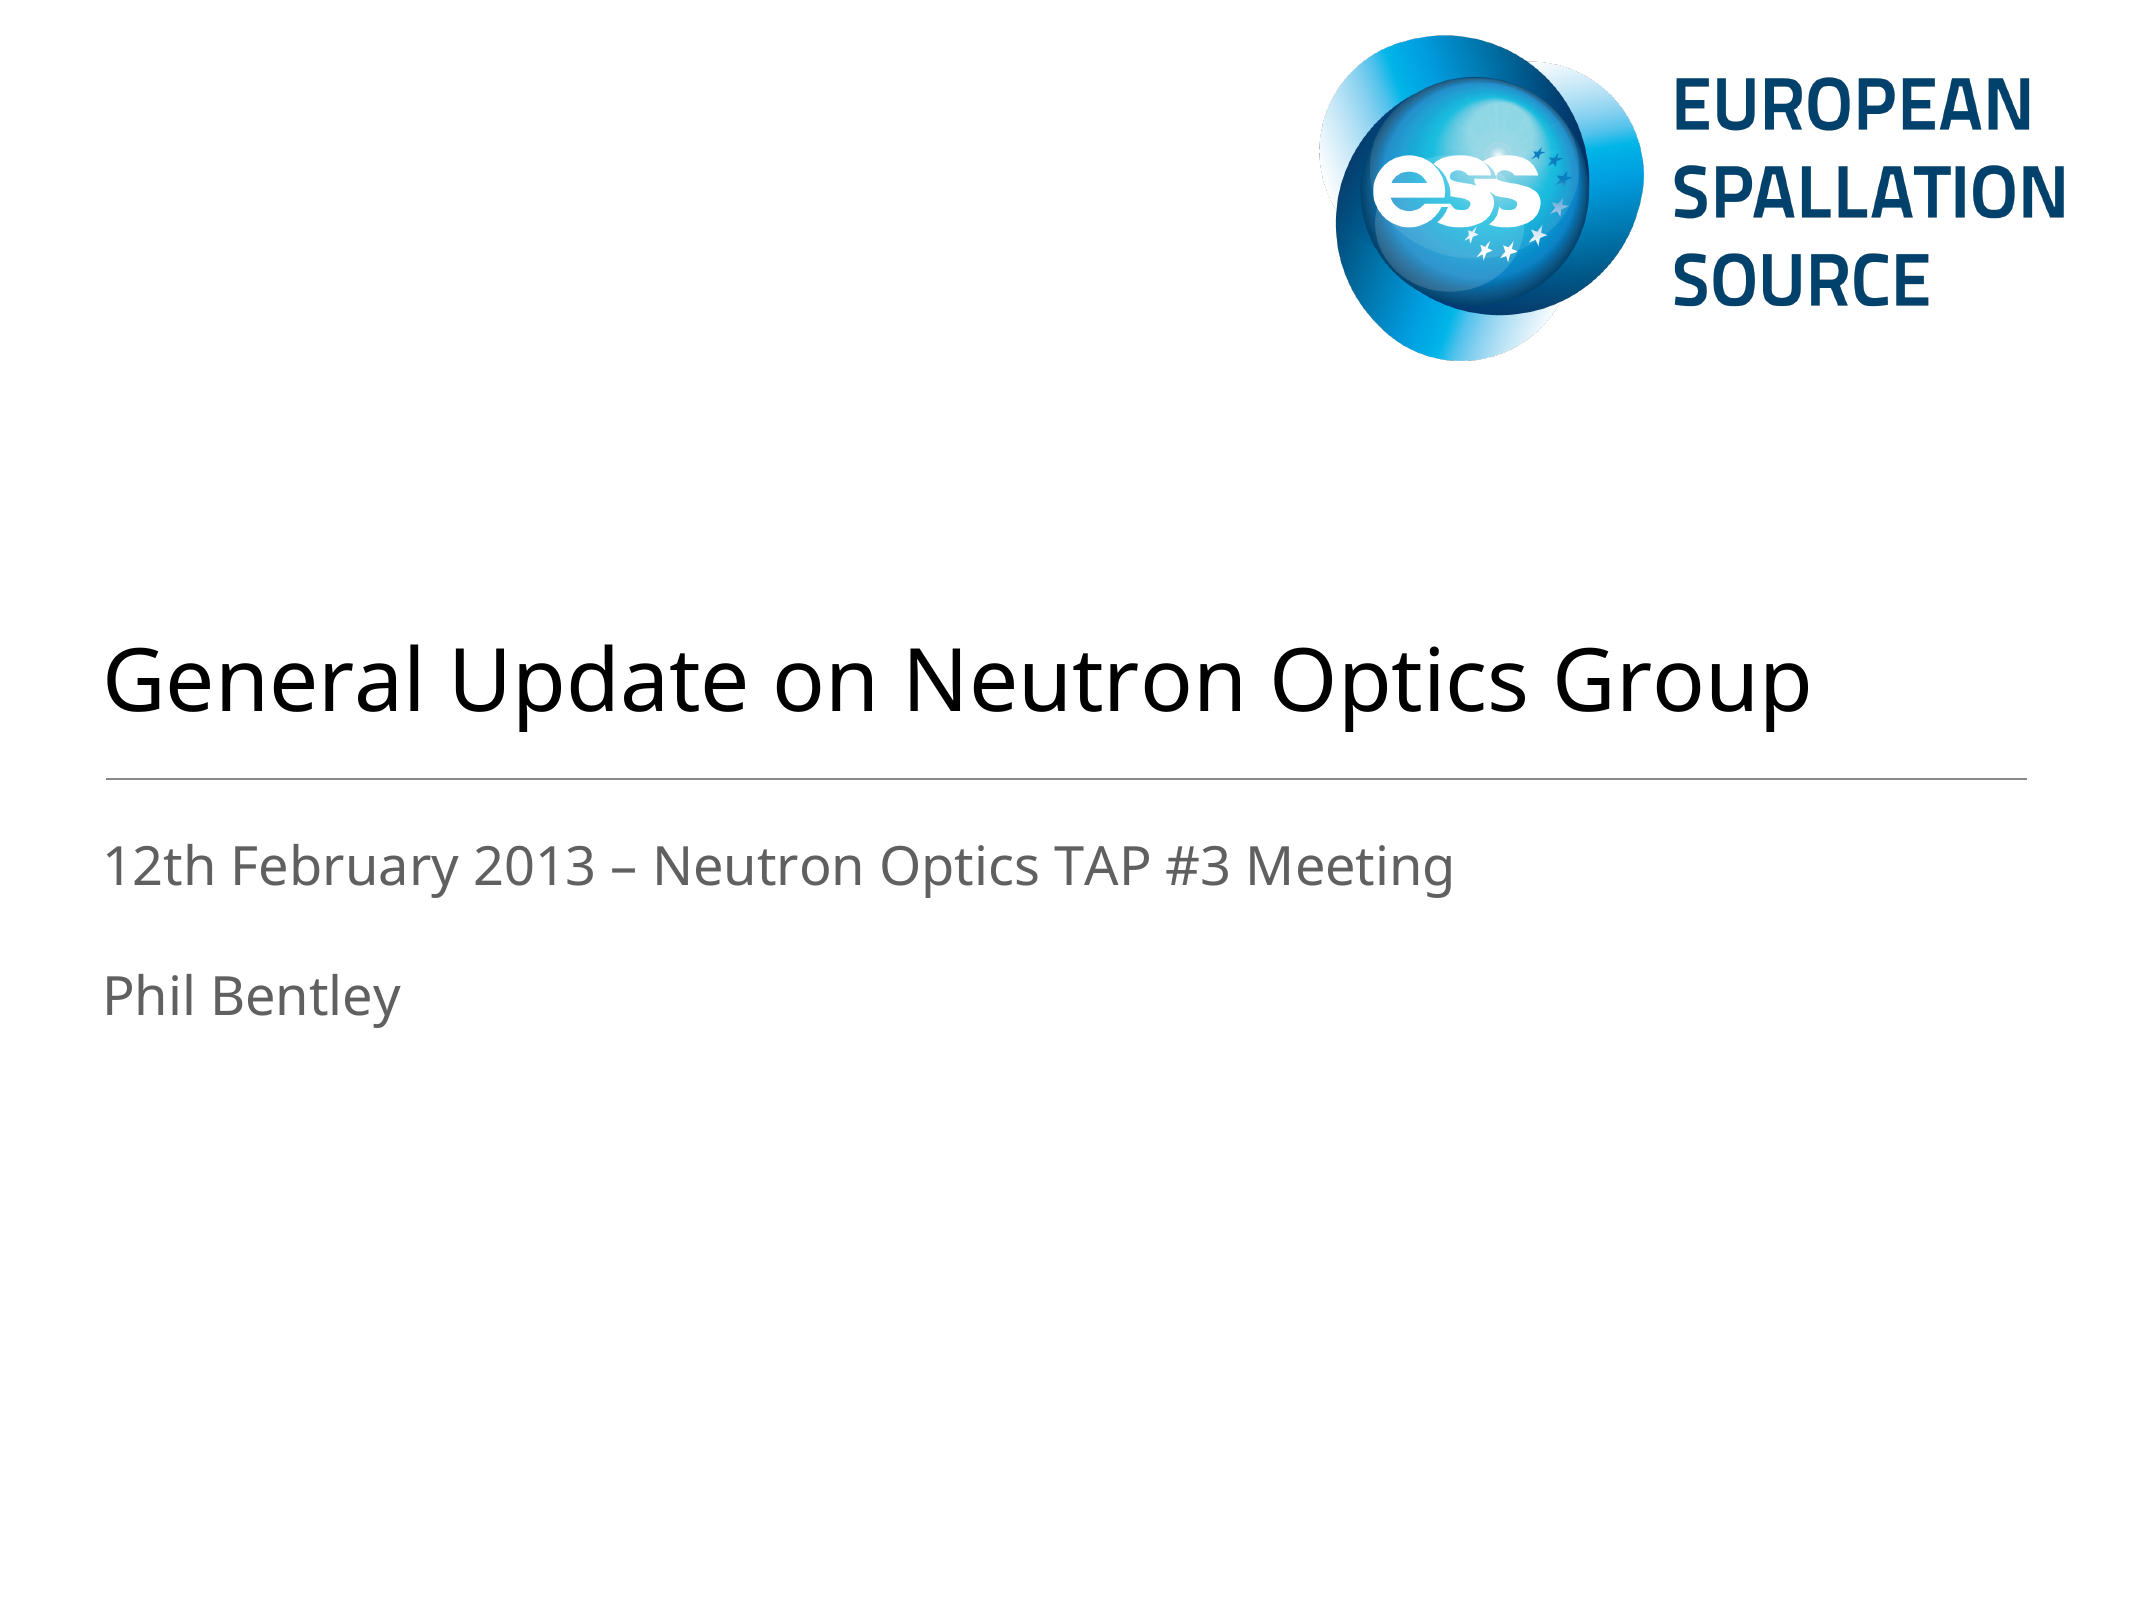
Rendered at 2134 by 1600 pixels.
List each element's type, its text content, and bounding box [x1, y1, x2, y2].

list 12th February 2013 – Neutron Optics TAP #3 Meeting Phil Bentley [93, 822, 2040, 1344]
title General Update on Neutron Optics Group [93, 216, 2040, 738]
picture [1319, 35, 2064, 361]
